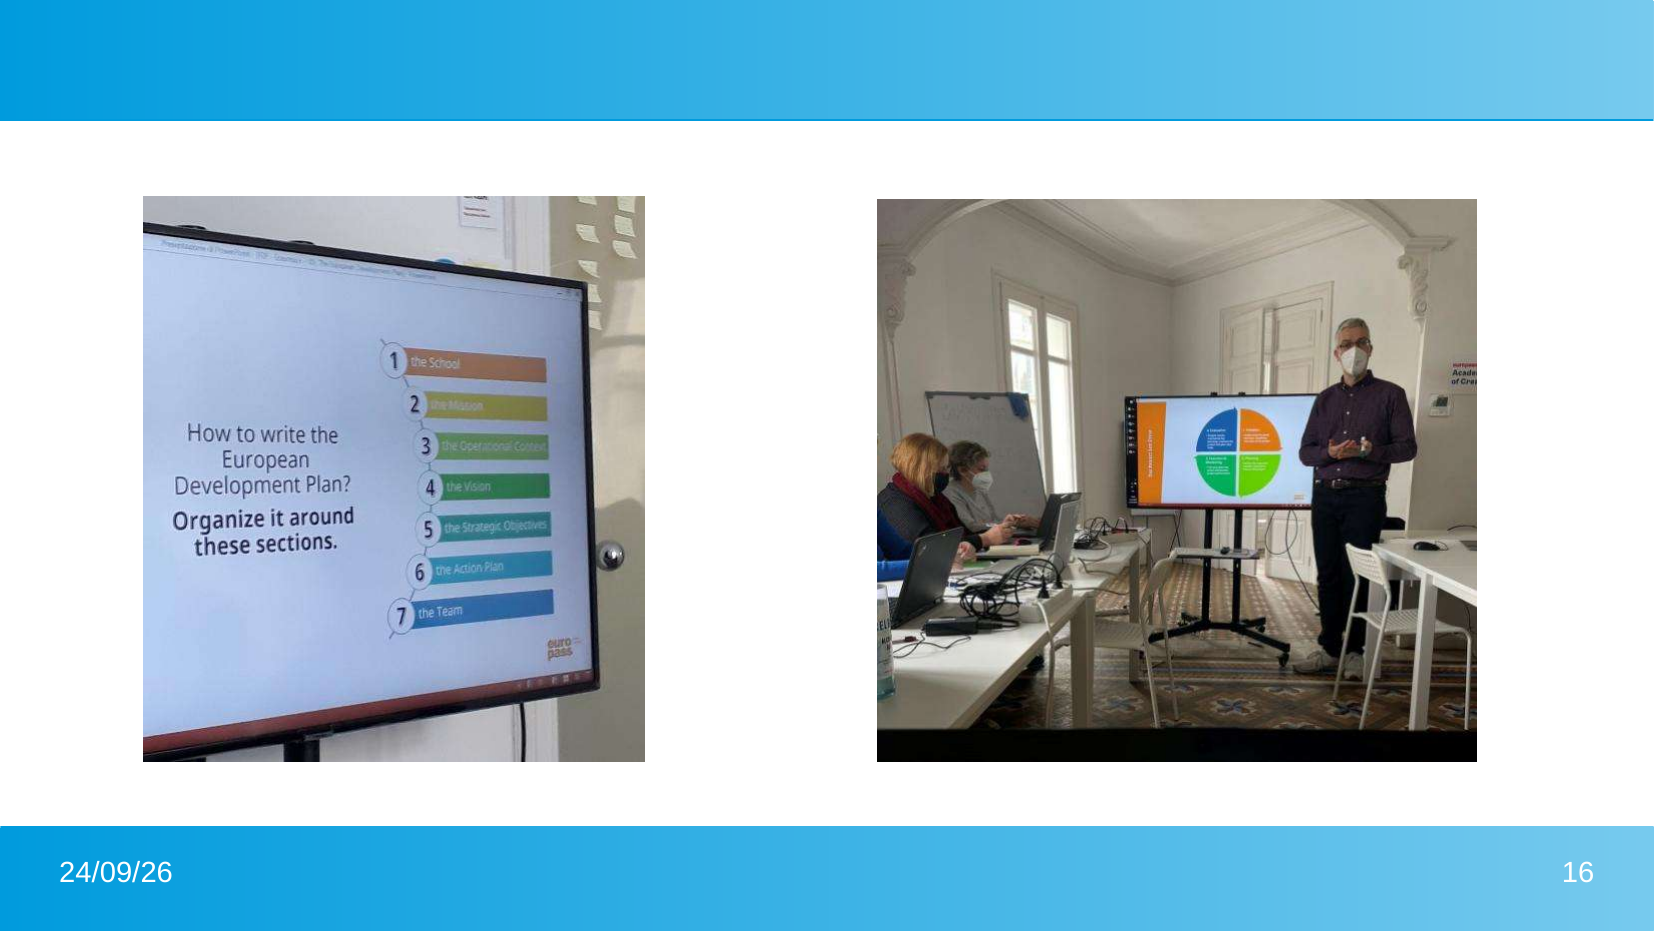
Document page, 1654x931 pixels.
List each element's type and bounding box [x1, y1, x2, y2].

picture [143, 196, 645, 762]
picture [877, 199, 1477, 762]
